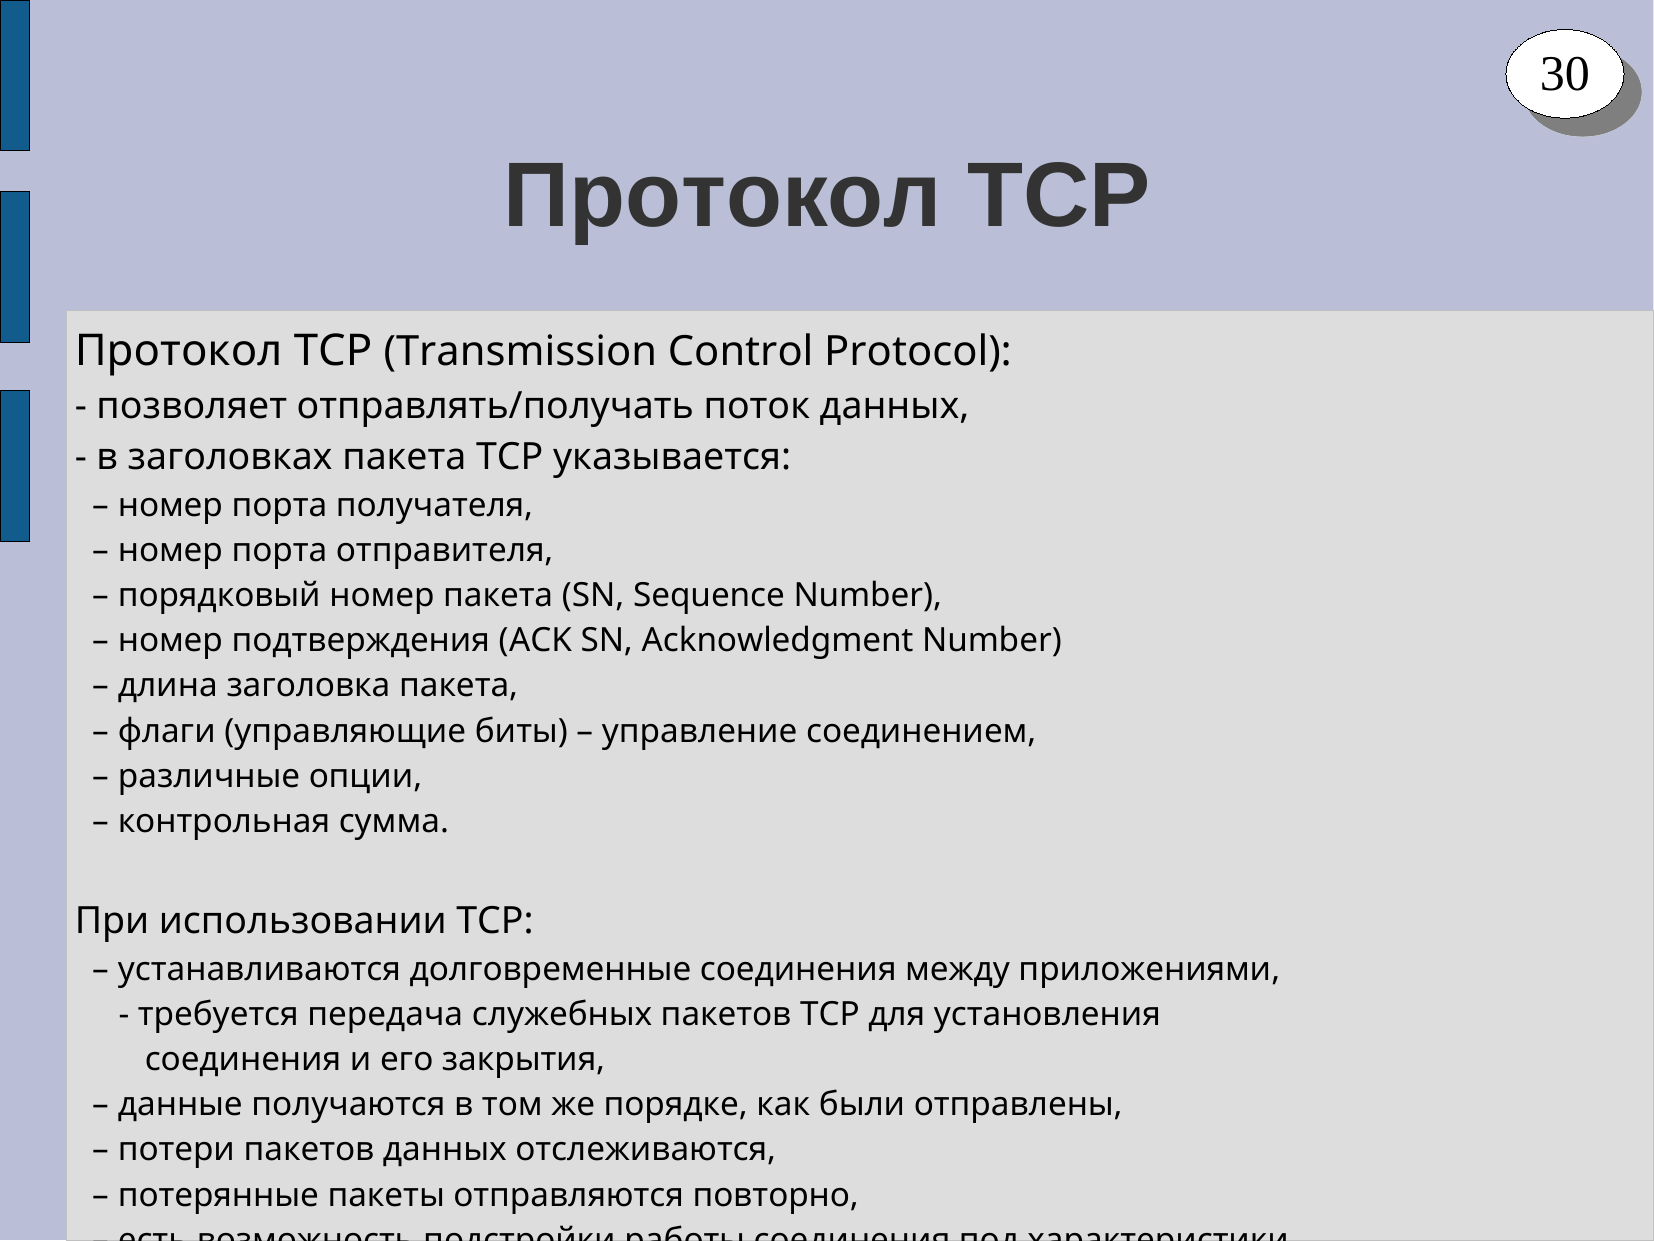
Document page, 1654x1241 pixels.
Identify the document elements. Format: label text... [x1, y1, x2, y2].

title Протокол TCP [121, 91, 1534, 299]
text_box 30 [1505, 29, 1625, 119]
text_box Протокол TCP (Transmission Control Protocol): - позволяет отправлять/получать поток данных, - в заголовках пакета TCP указывается: – номер порта получателя, – номер порта отправителя, – порядковый номер пакета (SN, Sequence Number), – номер подтверждения (ACK SN, Acknowledgment Number) – длина заголовка пакета, – флаги (управляющие биты) – управление соединением, – различные опции, – контрольная сумма. При использовании TCP: – устанавливаются долговременные соединения между приложениями, - требуется передача служебных пакетов TCP для установления соединения и его закрытия, – данные получаются в том же порядке, как были отправлены, – потери пакетов данных отслеживаются, – потерянные пакеты отправляются повторно, – есть возможность подстройки работы соединения под характеристики канала связи. [74, 318, 1565, 1205]
